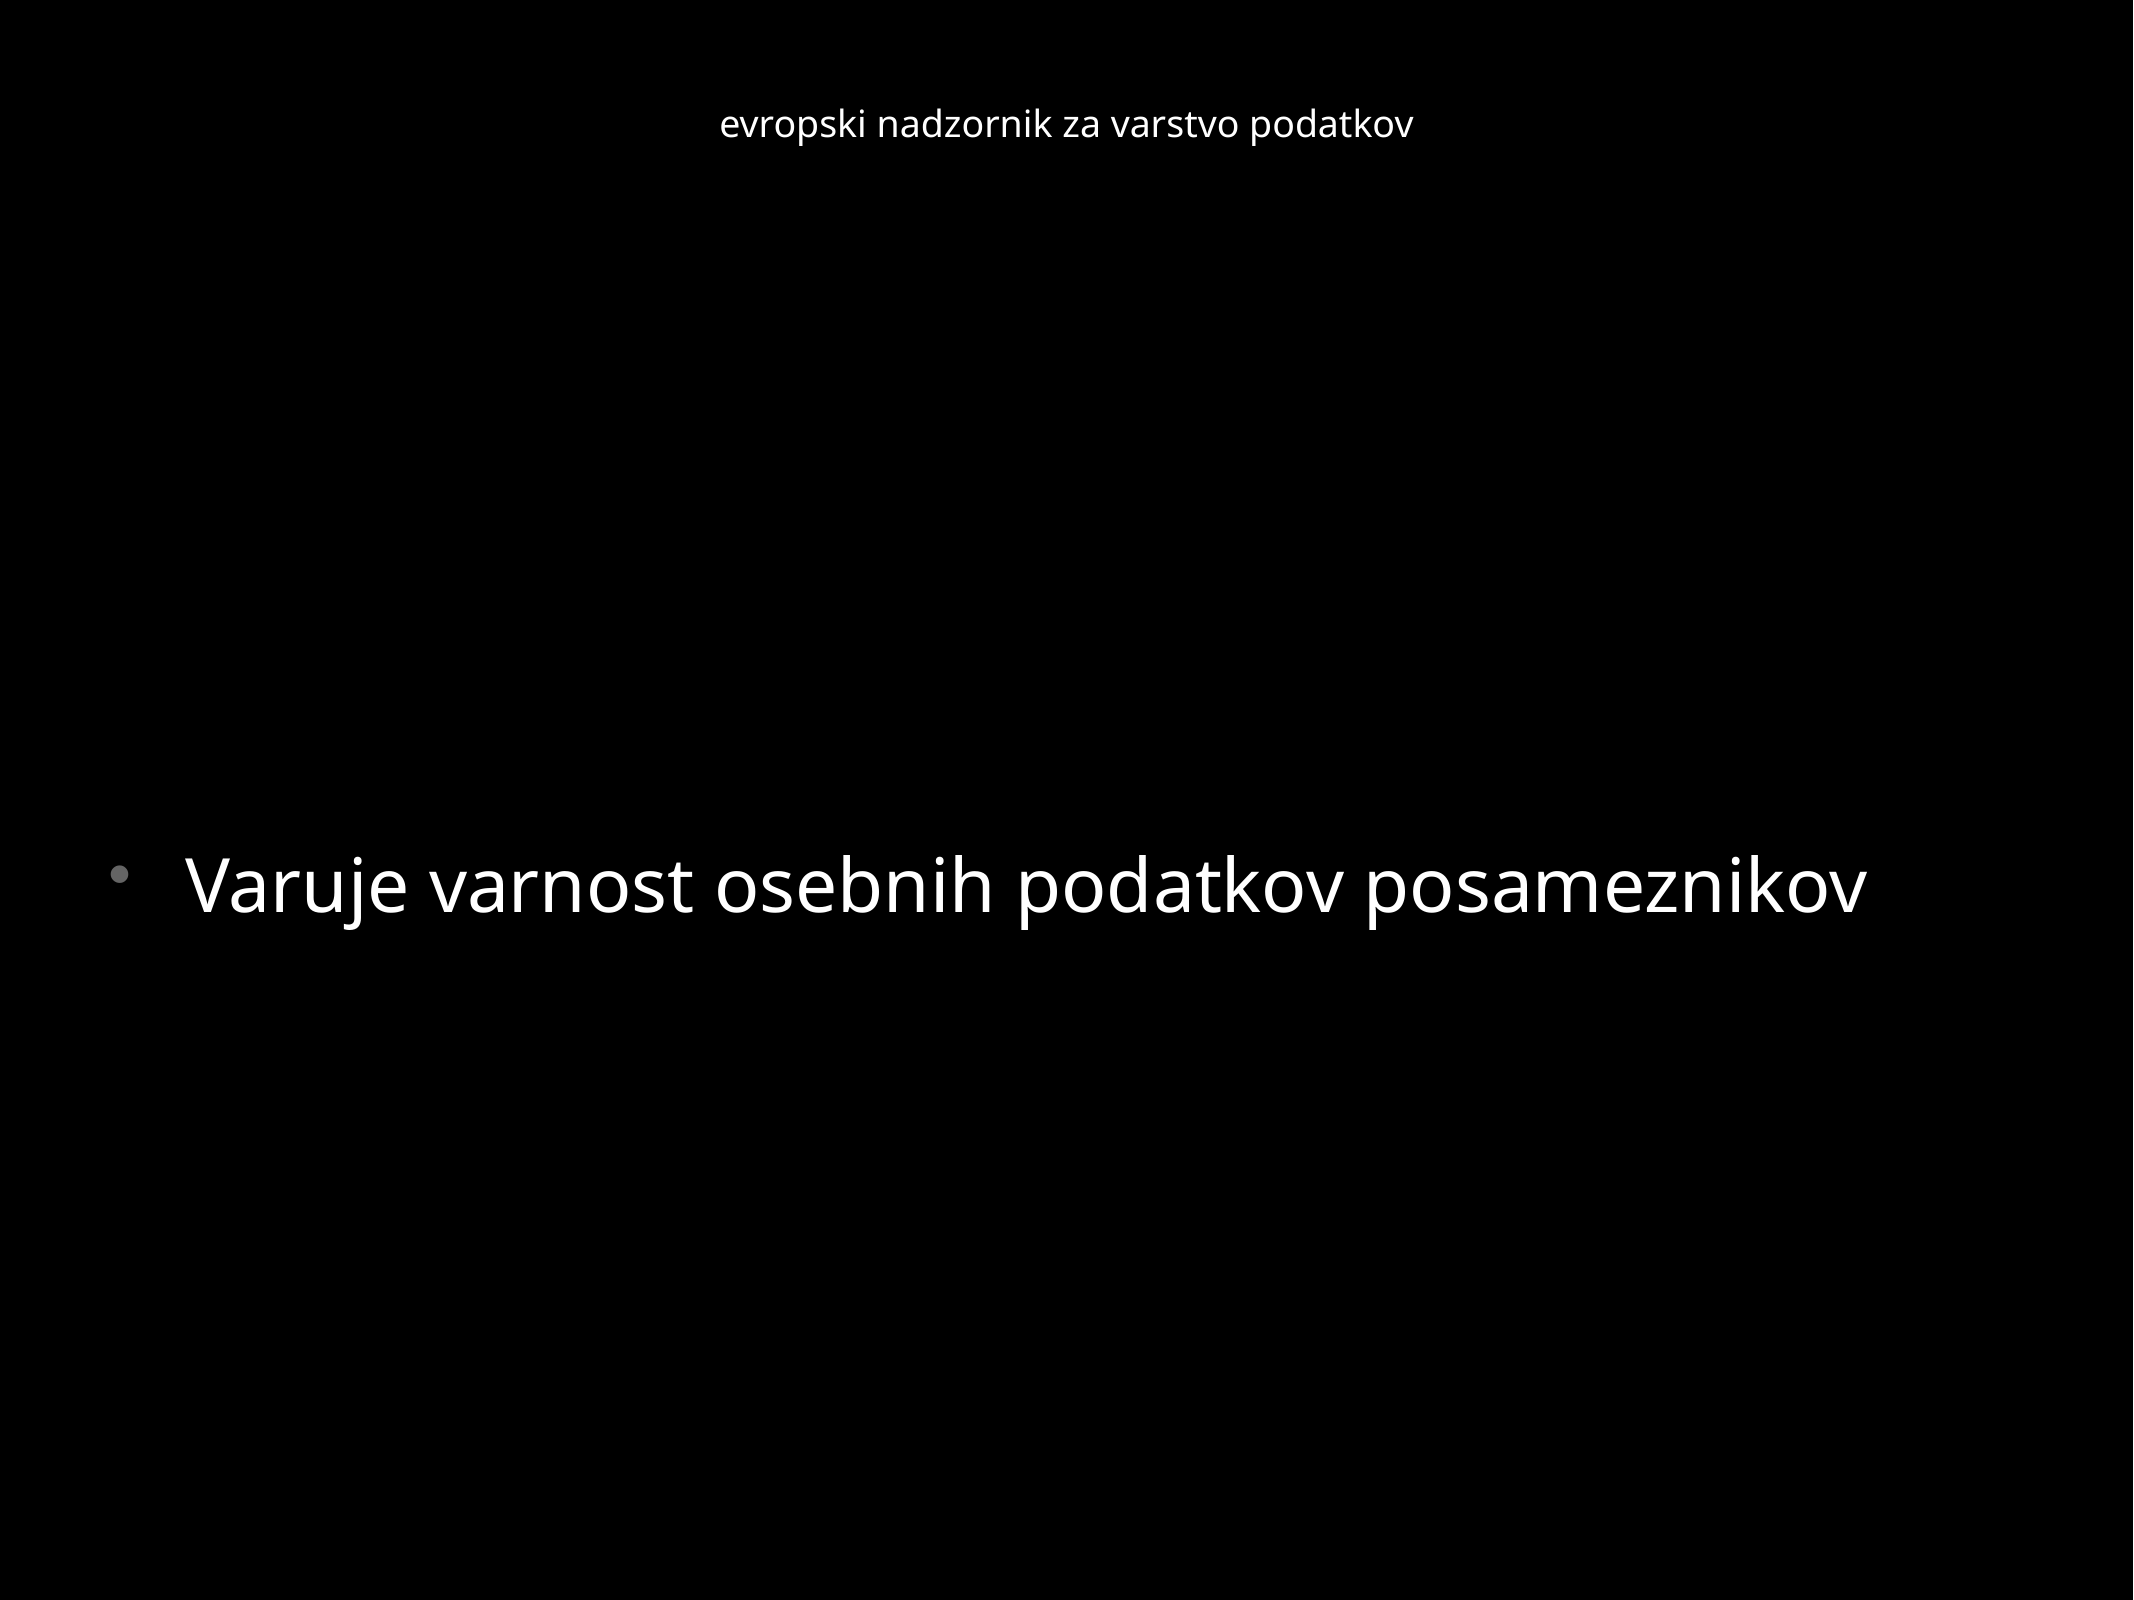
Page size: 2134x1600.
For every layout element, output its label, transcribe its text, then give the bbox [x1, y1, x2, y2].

title evropski nadzornik za varstvo podatkov [108, 99, 2025, 331]
list Varuje varnost osebnih podatkov posameznikov [108, 331, 2025, 1434]
